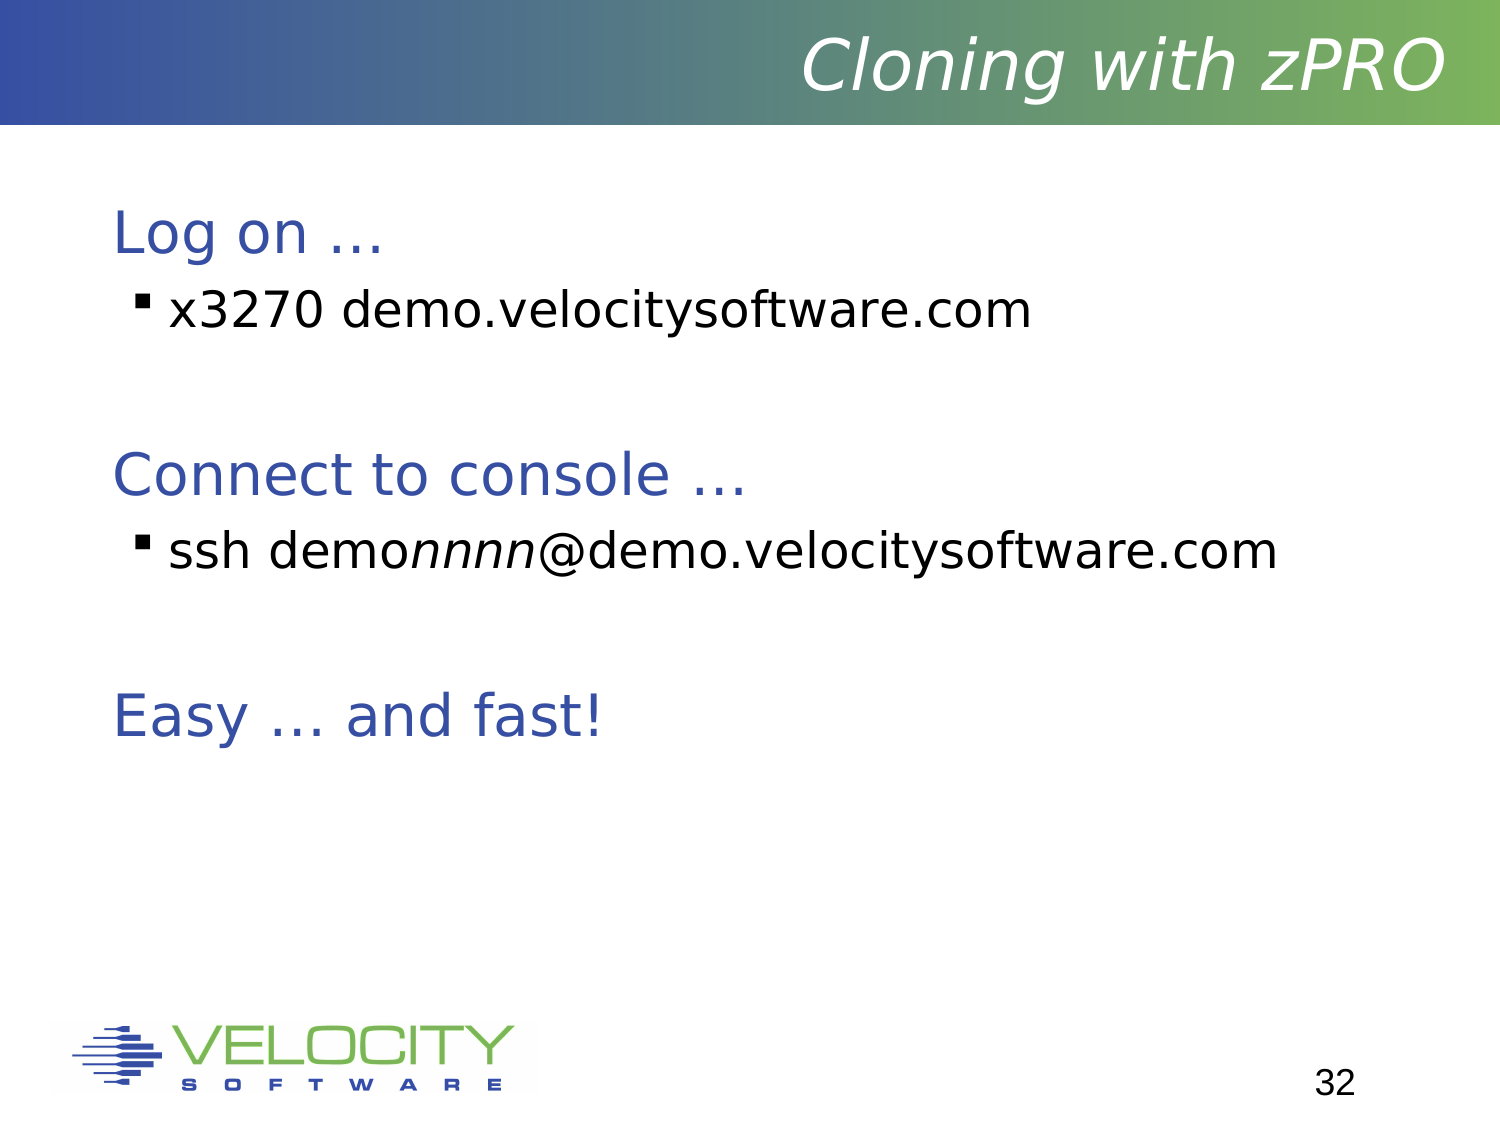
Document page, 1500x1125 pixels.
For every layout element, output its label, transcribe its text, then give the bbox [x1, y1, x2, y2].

title Cloning with zPRO [62, 12, 1463, 113]
picture [50, 1021, 538, 1094]
list Log on … x3270 demo.velocitysoftware.com Connect to console … ssh demonnnn@demo.velocitysoftware.com Easy … and fast! [70, 187, 1438, 925]
